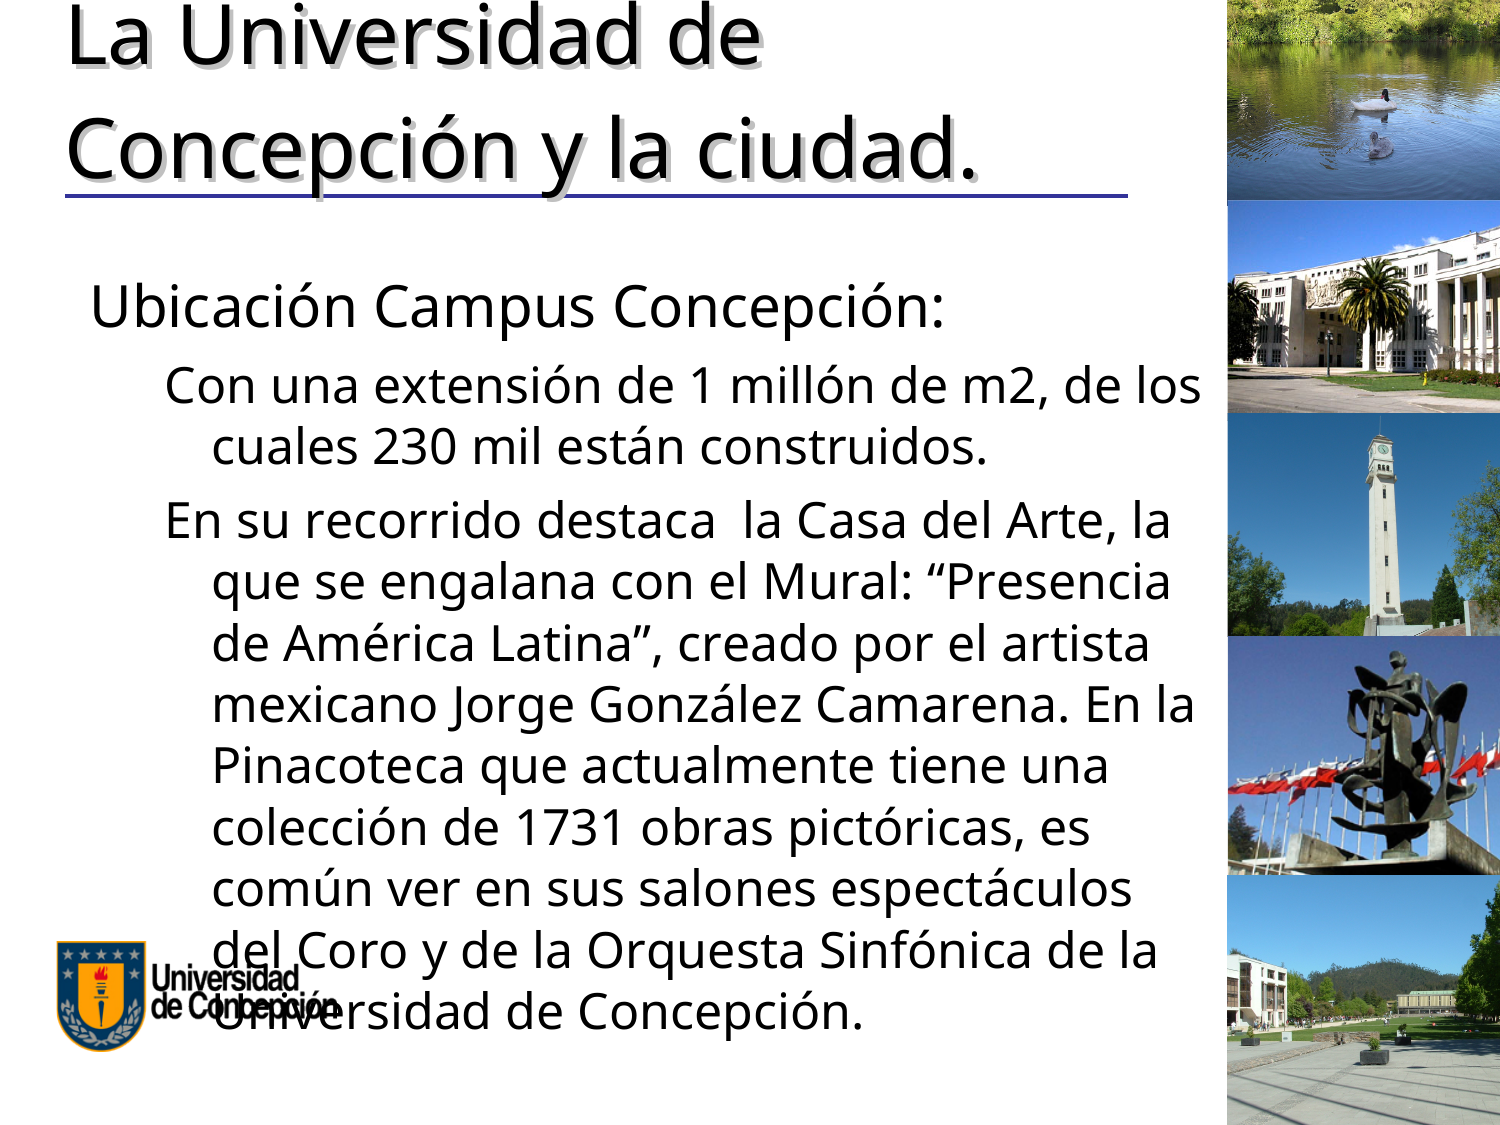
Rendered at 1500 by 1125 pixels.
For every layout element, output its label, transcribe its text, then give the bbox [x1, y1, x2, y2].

picture [324, 1016, 337, 1026]
picture [220, 1014, 239, 1026]
list Ubicación Campus Concepción: Con una extensión de 1 millón de m2, de los cuales 230 mil están construidos. En su recorrido destaca la Casa del Arte, la que se engalana con el Mural: “Presencia de América Latina”, creado por el artista mexicano Jorge González Camarena. En la Pinacoteca que actualmente tiene una colección de 1731 obras pictóricas, es común ver en sus salones espectáculos del Coro y de la Orquesta Sinfónica de la Universidad de Concepción. [74, 262, 1223, 1014]
picture [300, 1014, 307, 1025]
picture [1227, 0, 1500, 1125]
title La Universidad de Concepción y la ciudad. [49, 0, 1223, 198]
picture [56, 941, 337, 1052]
